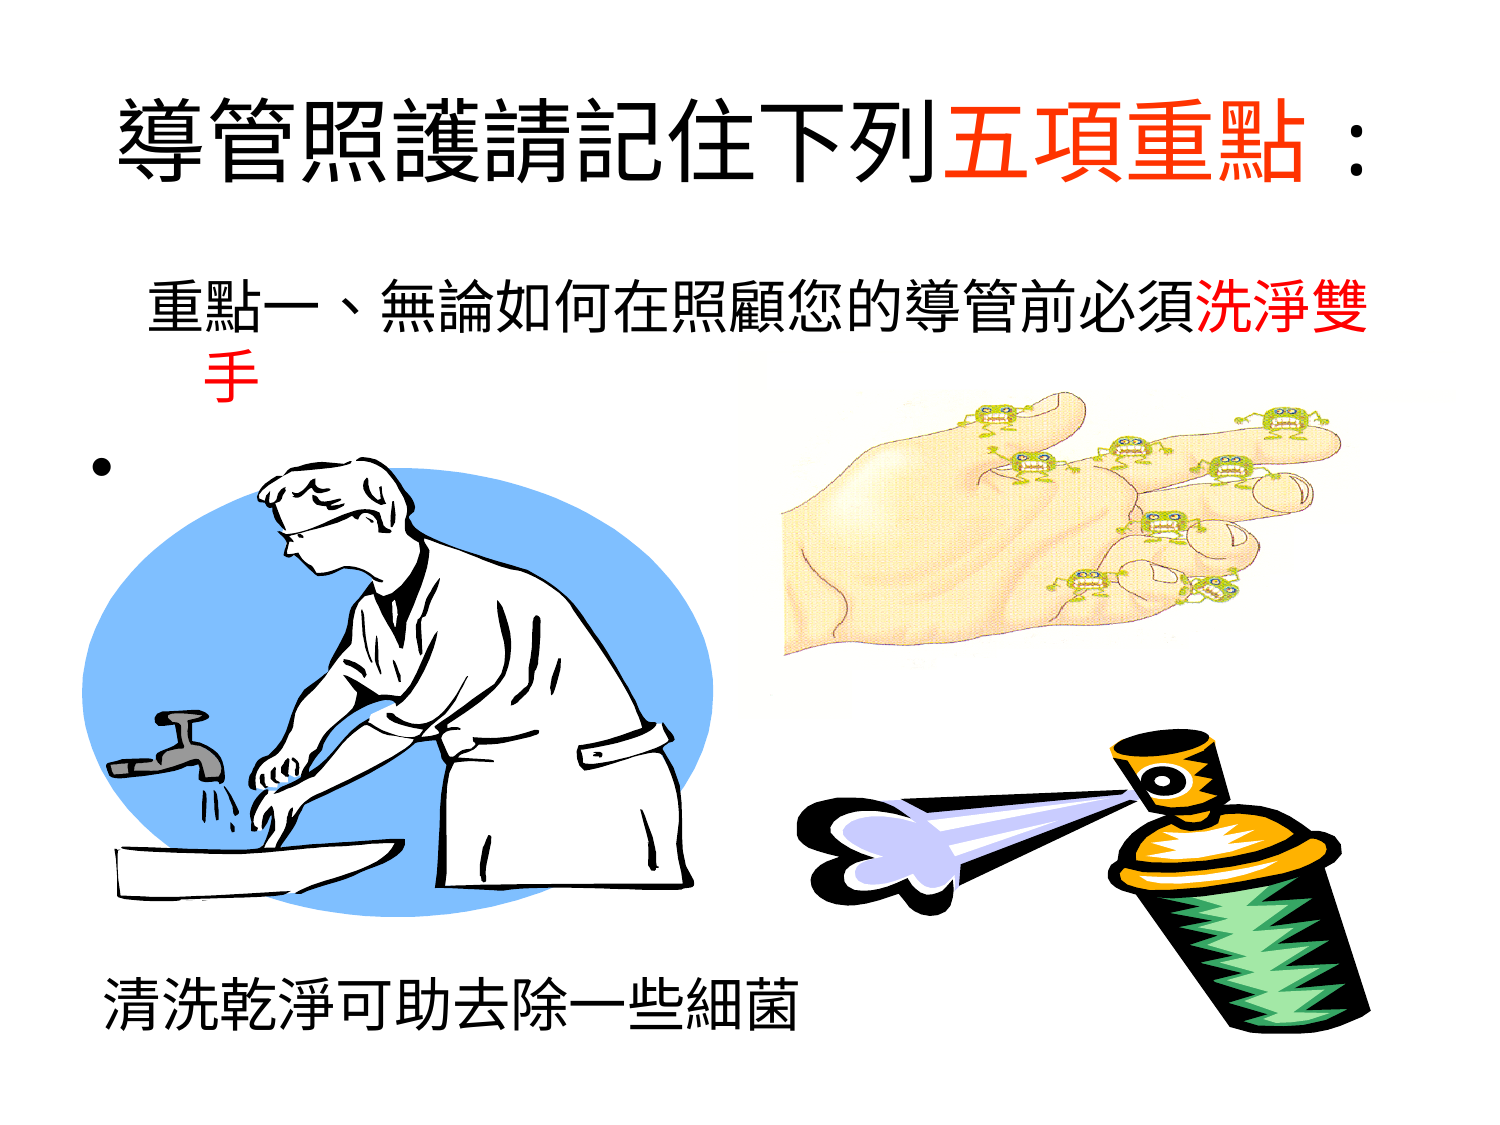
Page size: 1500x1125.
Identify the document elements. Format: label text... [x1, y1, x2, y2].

picture [738, 351, 1456, 719]
title 導管照護請記住下列五項重點: [75, 45, 1426, 233]
list 重點一、無論如何在照顧您的導管前必須洗淨雙手 [75, 262, 1426, 1005]
picture [82, 457, 714, 917]
text_box 清洗乾淨可助去除一些細菌 [0, 960, 1090, 1061]
picture [796, 726, 1376, 1037]
